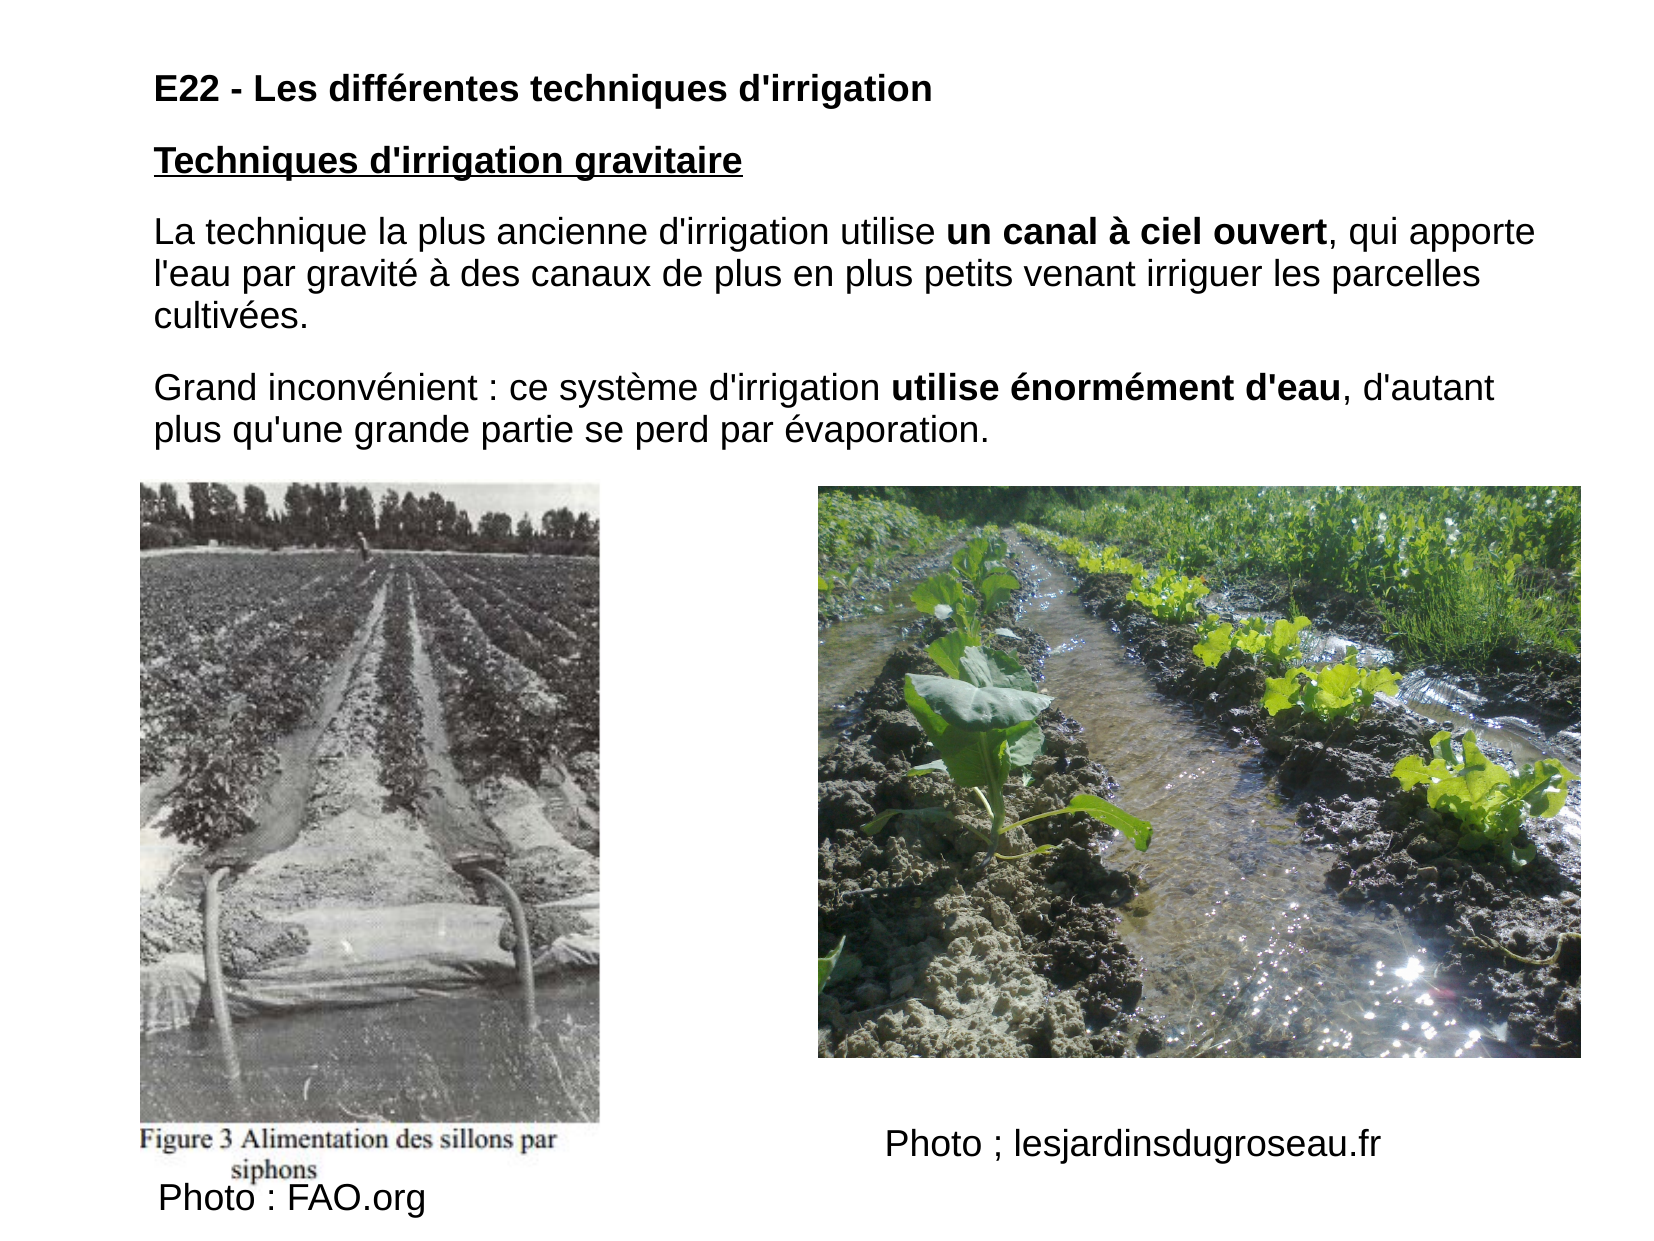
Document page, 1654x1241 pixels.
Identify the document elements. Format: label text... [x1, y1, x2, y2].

text_box Photo ; lesjardinsdugroseau.fr [869, 1114, 1589, 1172]
picture [818, 486, 1581, 1058]
picture [140, 479, 602, 1196]
list E22 - Les différentes techniques d'irrigation Techniques d'irrigation gravitaire La technique la plus ancienne d'irrigation utilise un canal à ciel ouvert, qui apporte l'eau par gravité à des canaux de plus en plus petits venant irriguer les parcelles cultivées. Grand inconvénient : ce système d'irrigation utilise énormément d'eau, d'autant plus qu'une grande partie se perd par évaporation. [82, 67, 1538, 1010]
text_box Photo : FAO.org [143, 1169, 685, 1227]
